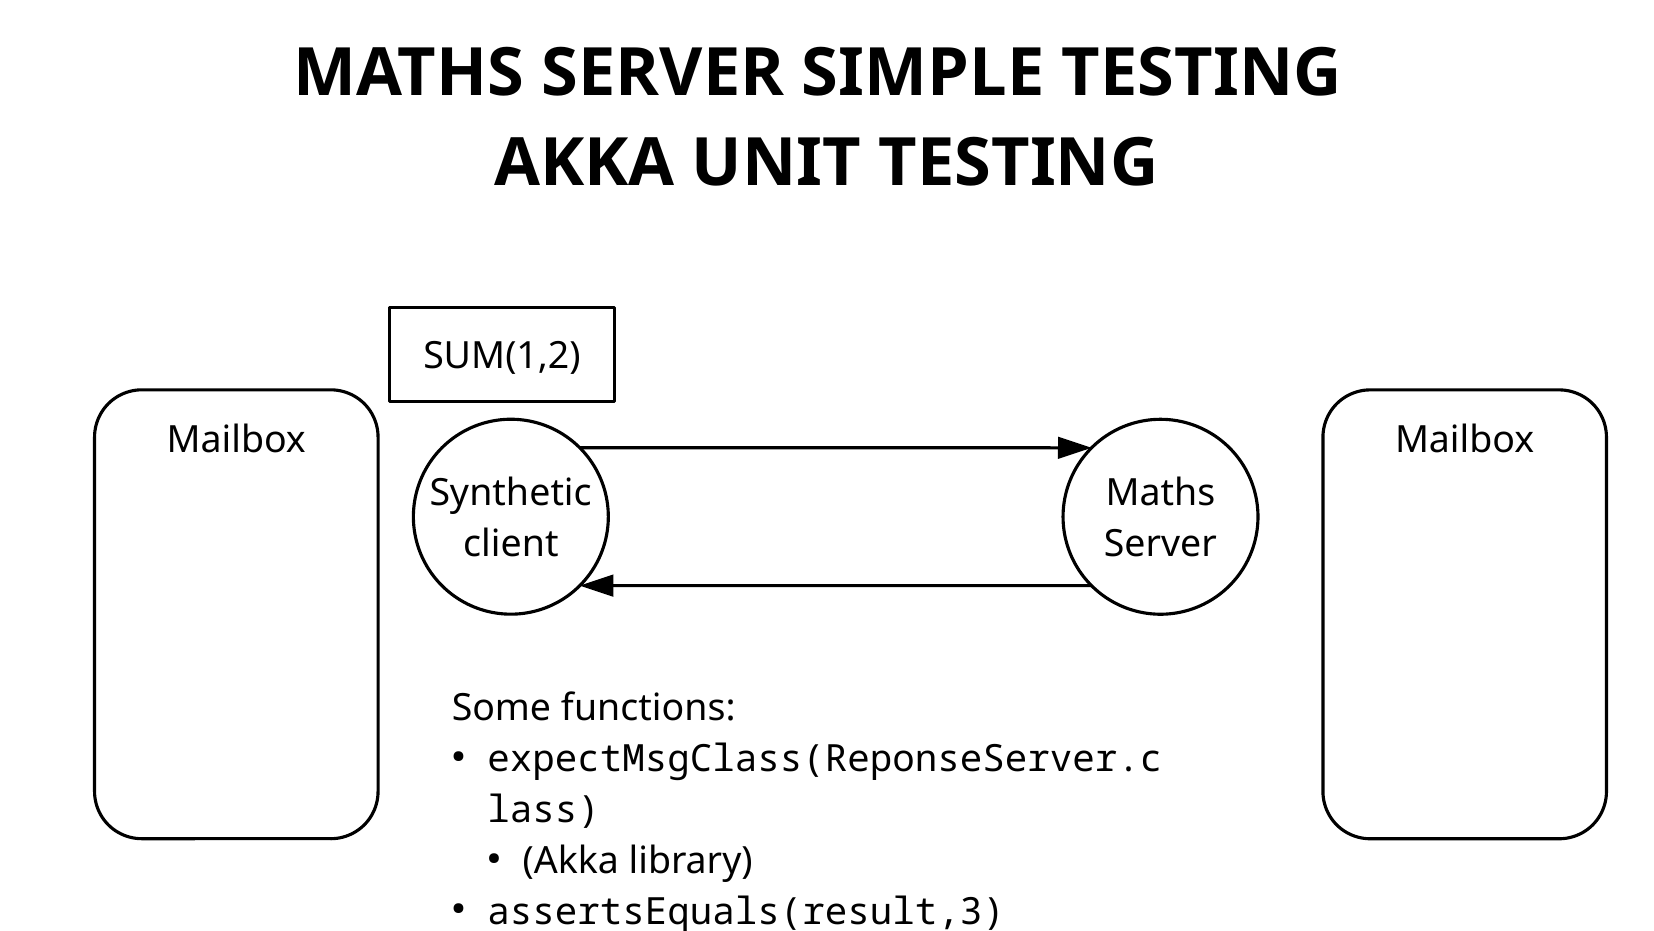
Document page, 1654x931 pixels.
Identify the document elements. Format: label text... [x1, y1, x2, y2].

text_box Mailbox [94, 389, 379, 839]
text_box Maths Server [1063, 419, 1258, 615]
text_box SUM(1,2) [389, 307, 615, 402]
text_box Synthetic client [413, 419, 609, 615]
text_box Some functions: expectMsgClass(ReponseServer.class) (Akka library) assertsEquals(result,3) (JUnit) [437, 673, 1182, 901]
text_box Mailbox [1322, 389, 1607, 839]
title MATHS SERVER SIMPLE TESTING AKKA UNIT TESTING [82, 33, 1571, 196]
